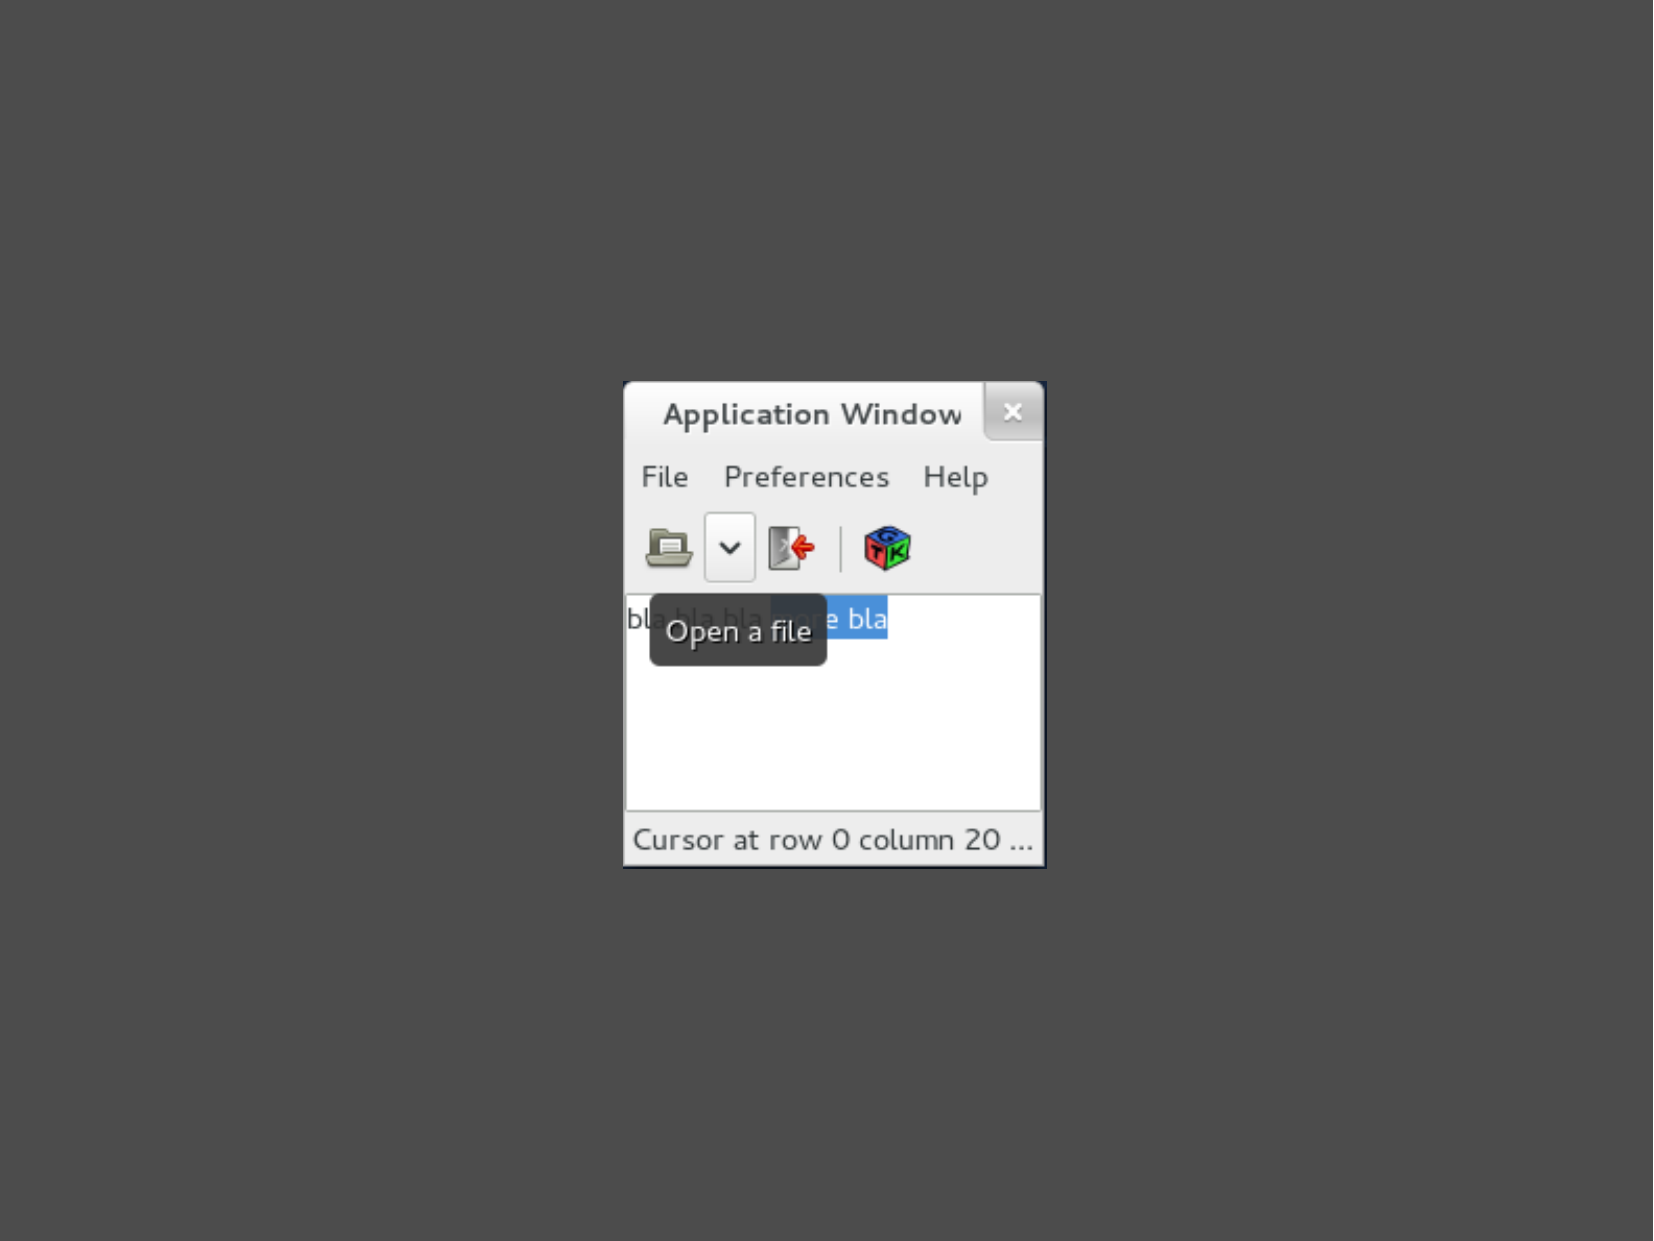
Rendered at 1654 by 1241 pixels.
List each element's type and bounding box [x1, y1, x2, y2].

picture [623, 381, 1047, 869]
